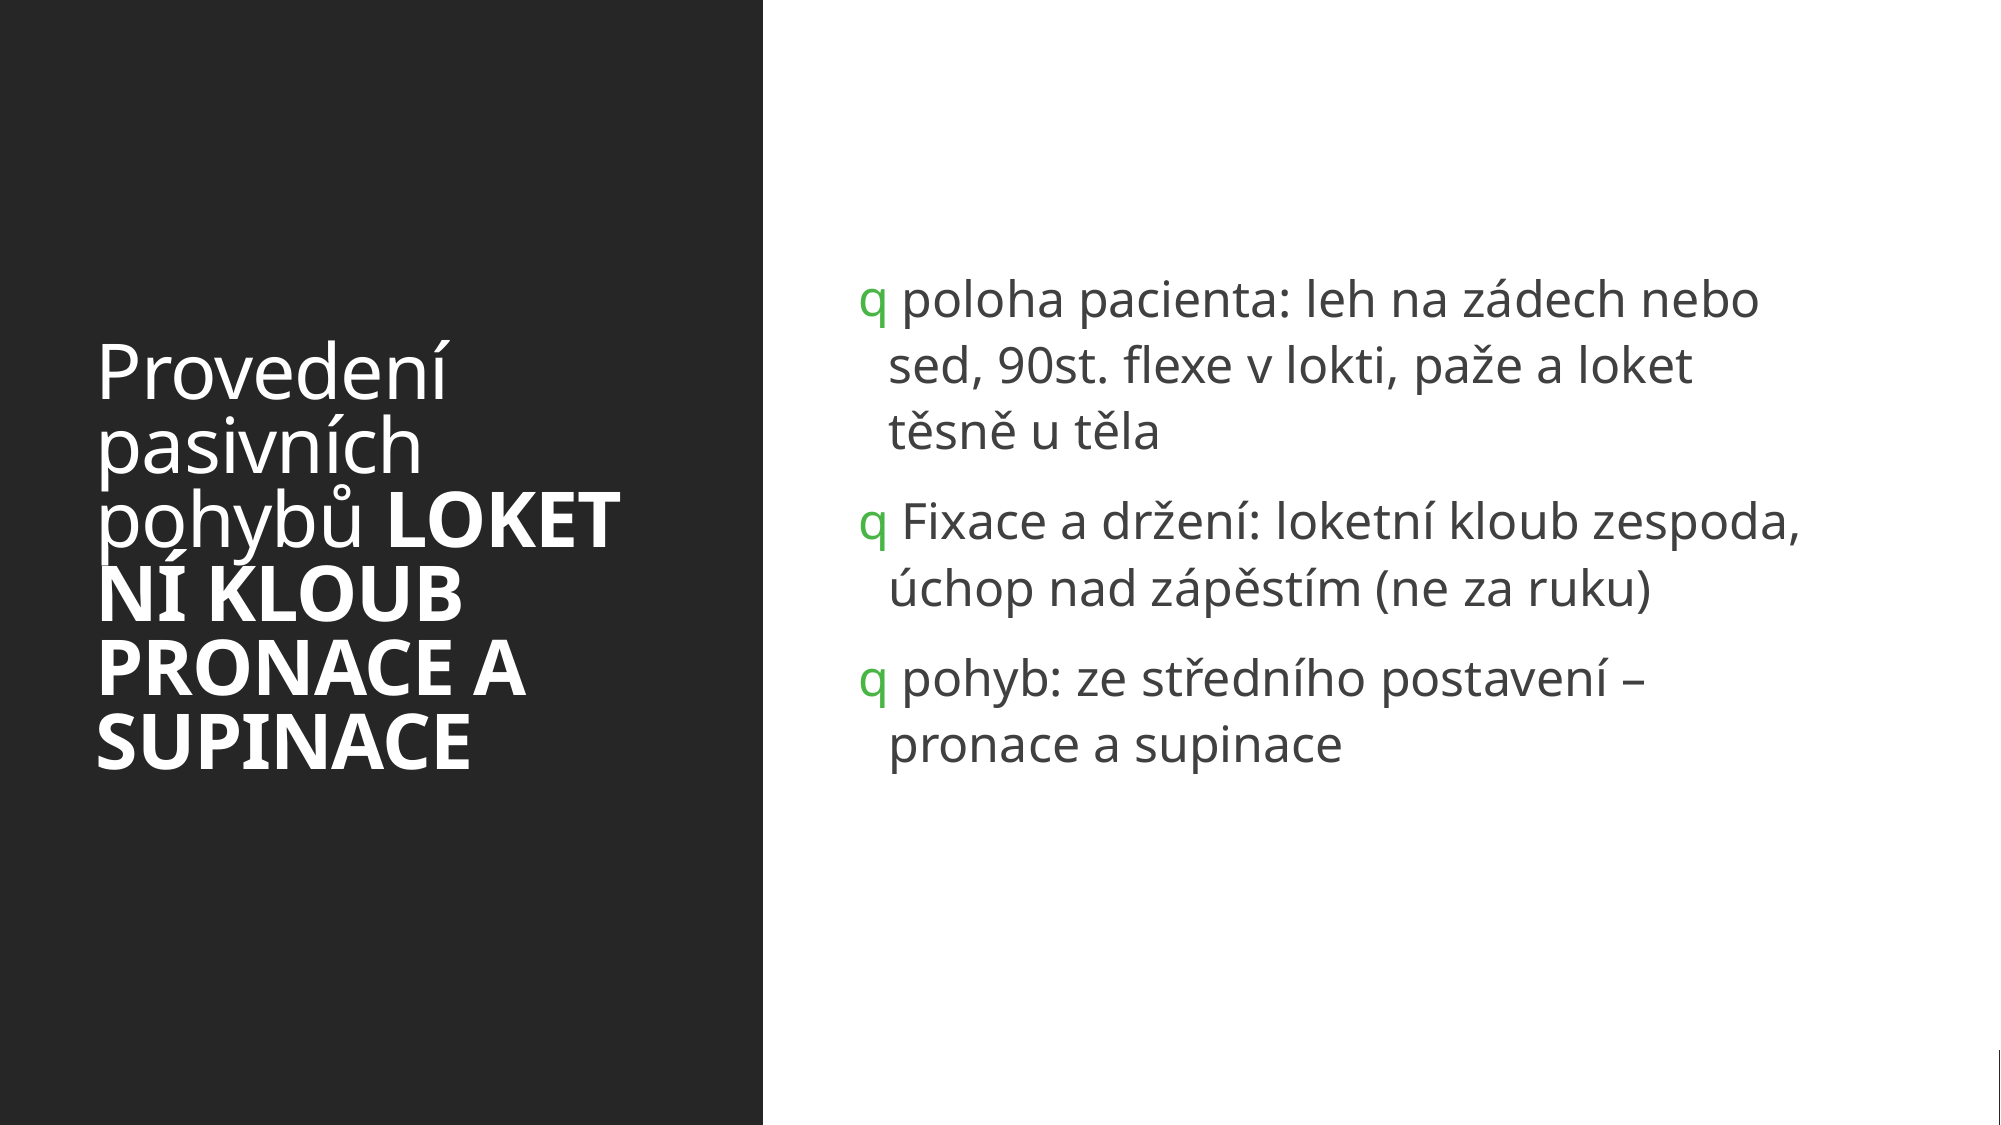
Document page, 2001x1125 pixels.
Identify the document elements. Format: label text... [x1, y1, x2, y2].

text_box [0, 0, 1999, 1125]
list poloha pacienta: leh na zádech nebo sed, 90st. flexe v lokti, paže a loket těsně u těla Fixace a držení: loketní kloub zespoda, úchop nad zápěstím (ne za ruku) pohyb: ze středního postavení – pronace a supinace [858, 99, 1831, 1026]
title Provedení pasivních pohybů LOKETNÍ KLOUB PRONACE A SUPINACE [80, 99, 679, 1026]
